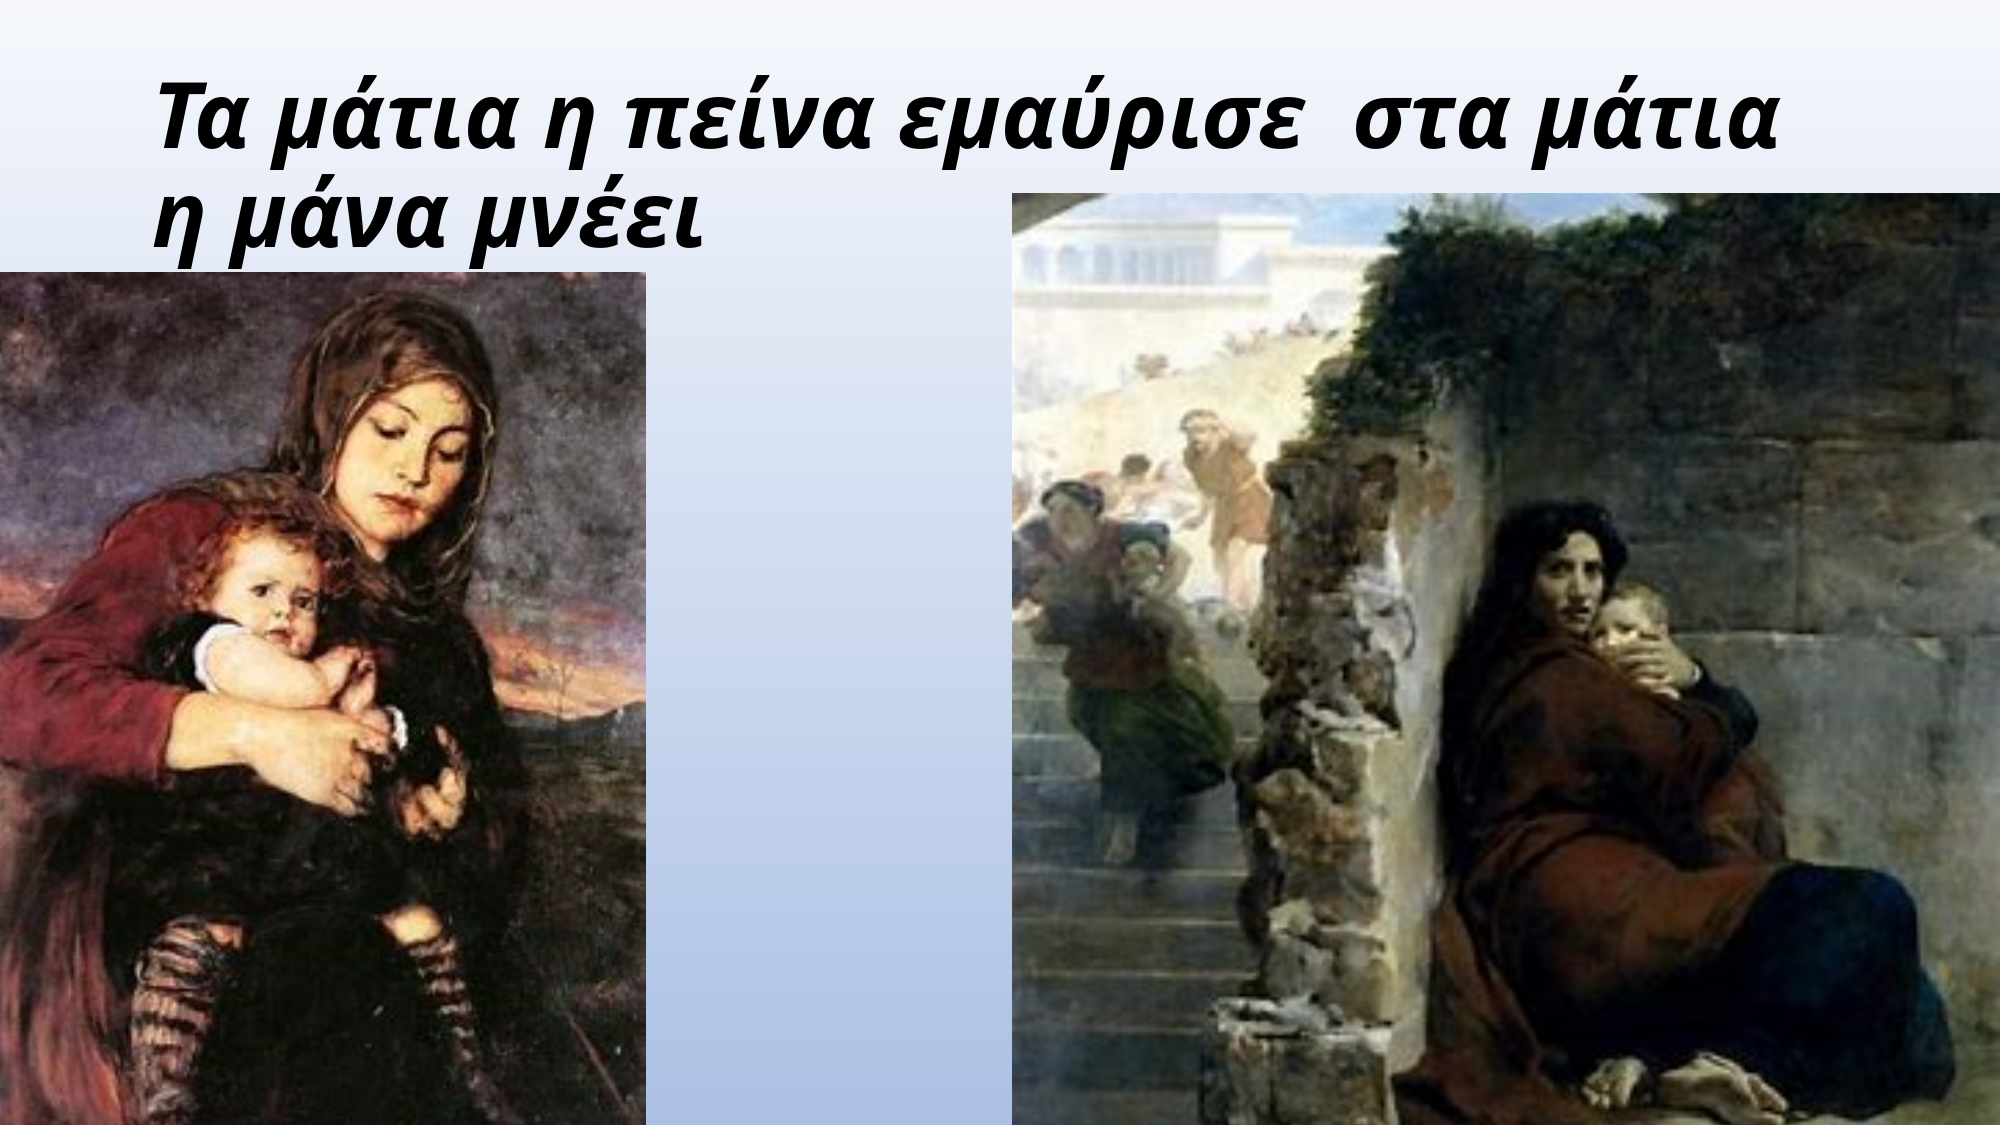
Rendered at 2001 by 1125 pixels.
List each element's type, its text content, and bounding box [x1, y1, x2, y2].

picture [1012, 193, 2000, 1125]
picture [0, 272, 646, 1125]
title Τα μάτια η πείνα εμαύρισε στα μάτια η μάνα μνέει [137, 59, 1863, 278]
